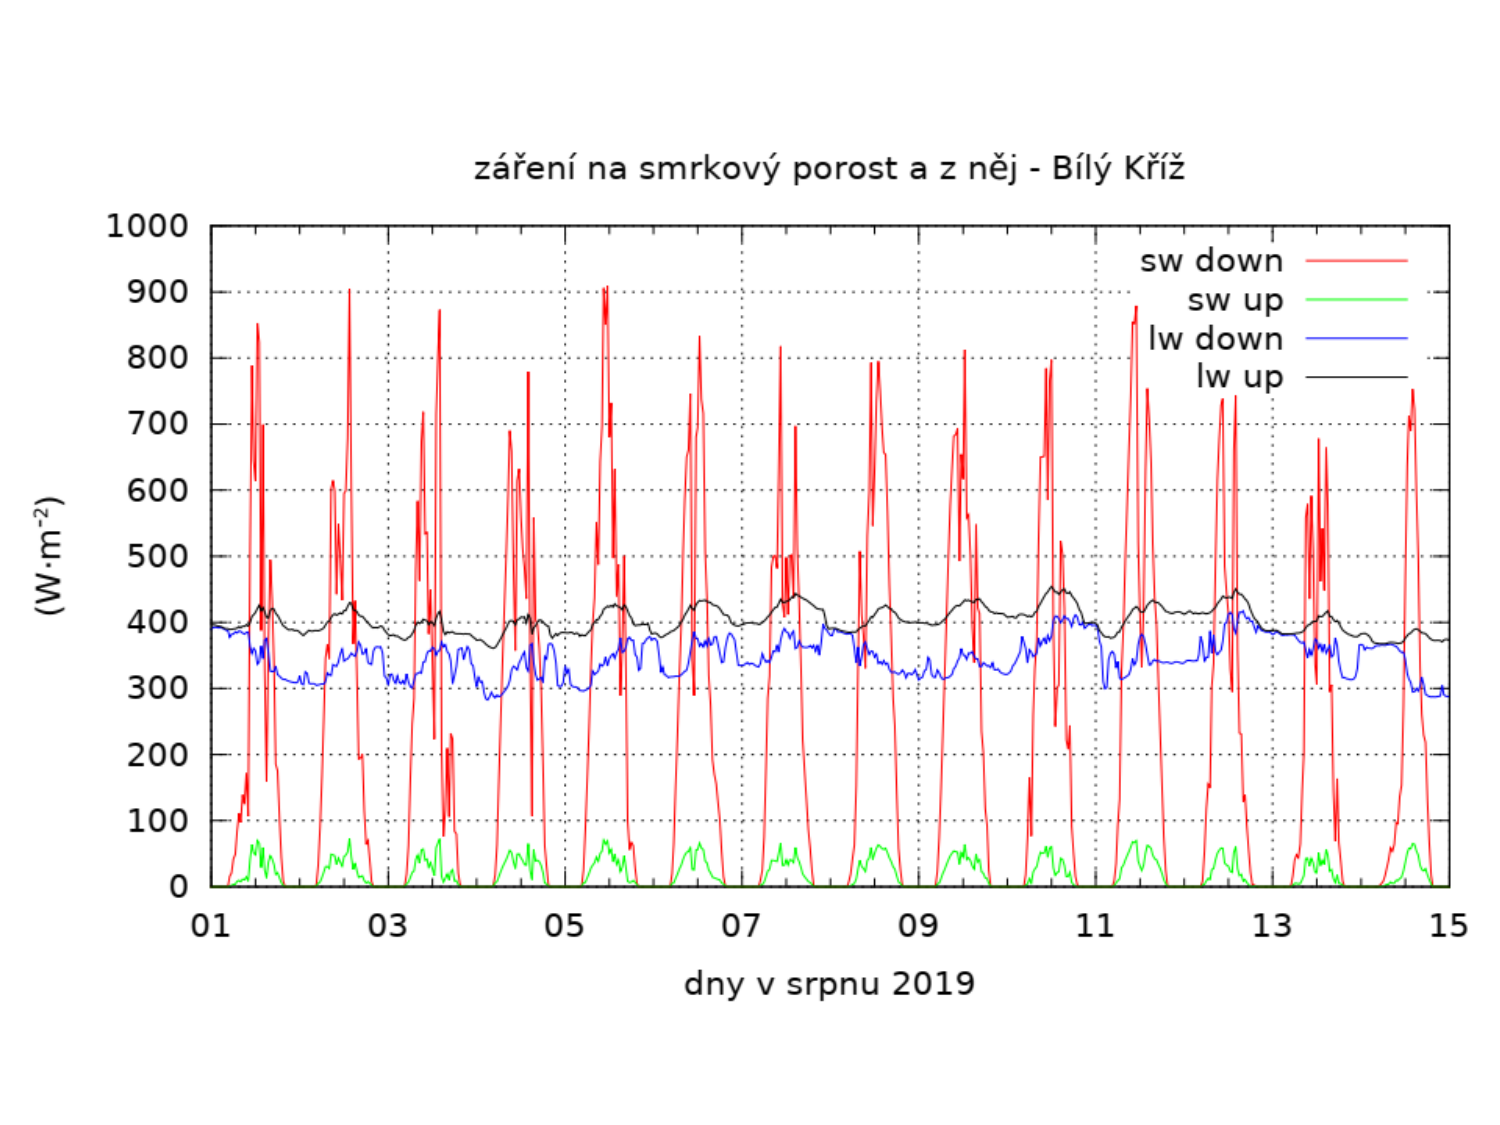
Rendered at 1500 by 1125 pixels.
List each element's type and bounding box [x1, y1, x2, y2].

picture [27, 123, 1482, 1006]
